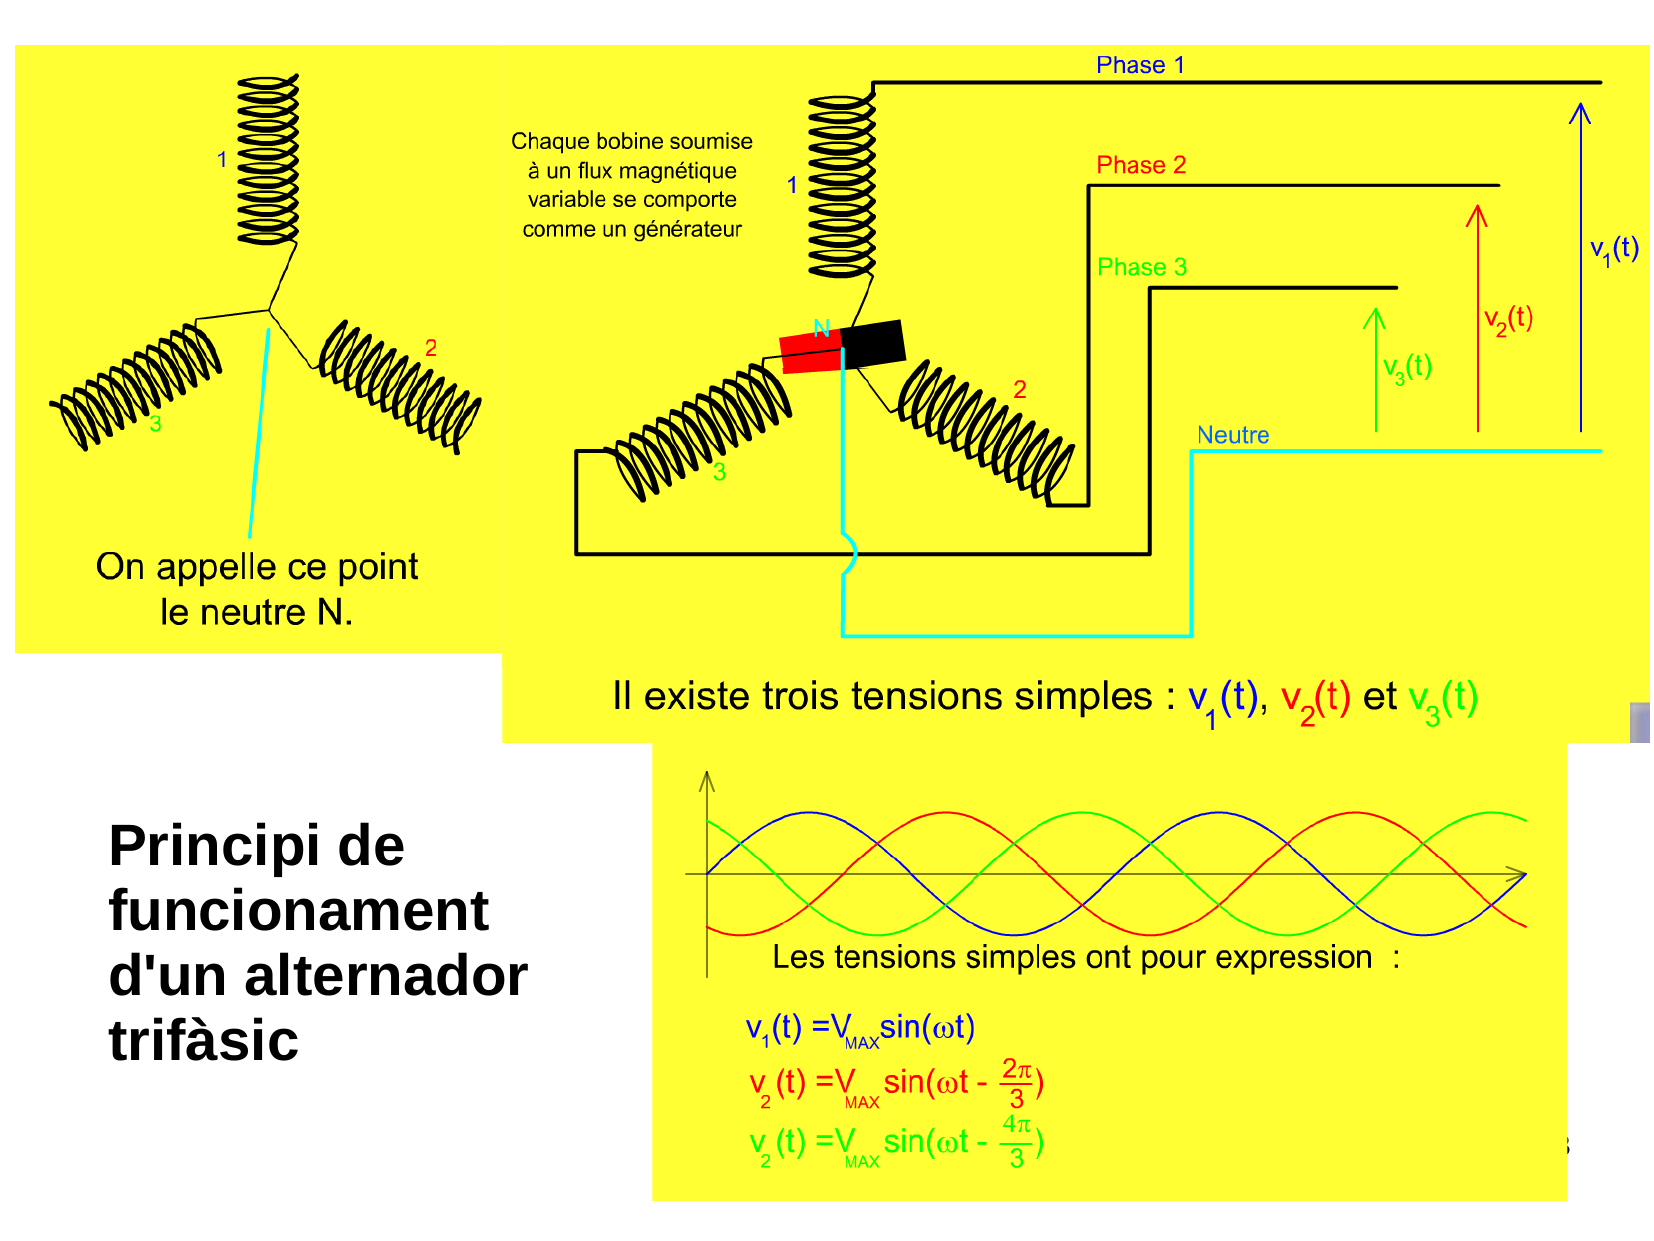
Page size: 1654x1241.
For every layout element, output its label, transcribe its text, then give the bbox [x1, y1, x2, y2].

picture [15, 45, 1651, 1201]
text_box Principi de funcionament d'un alternador trifàsic [93, 805, 596, 1081]
